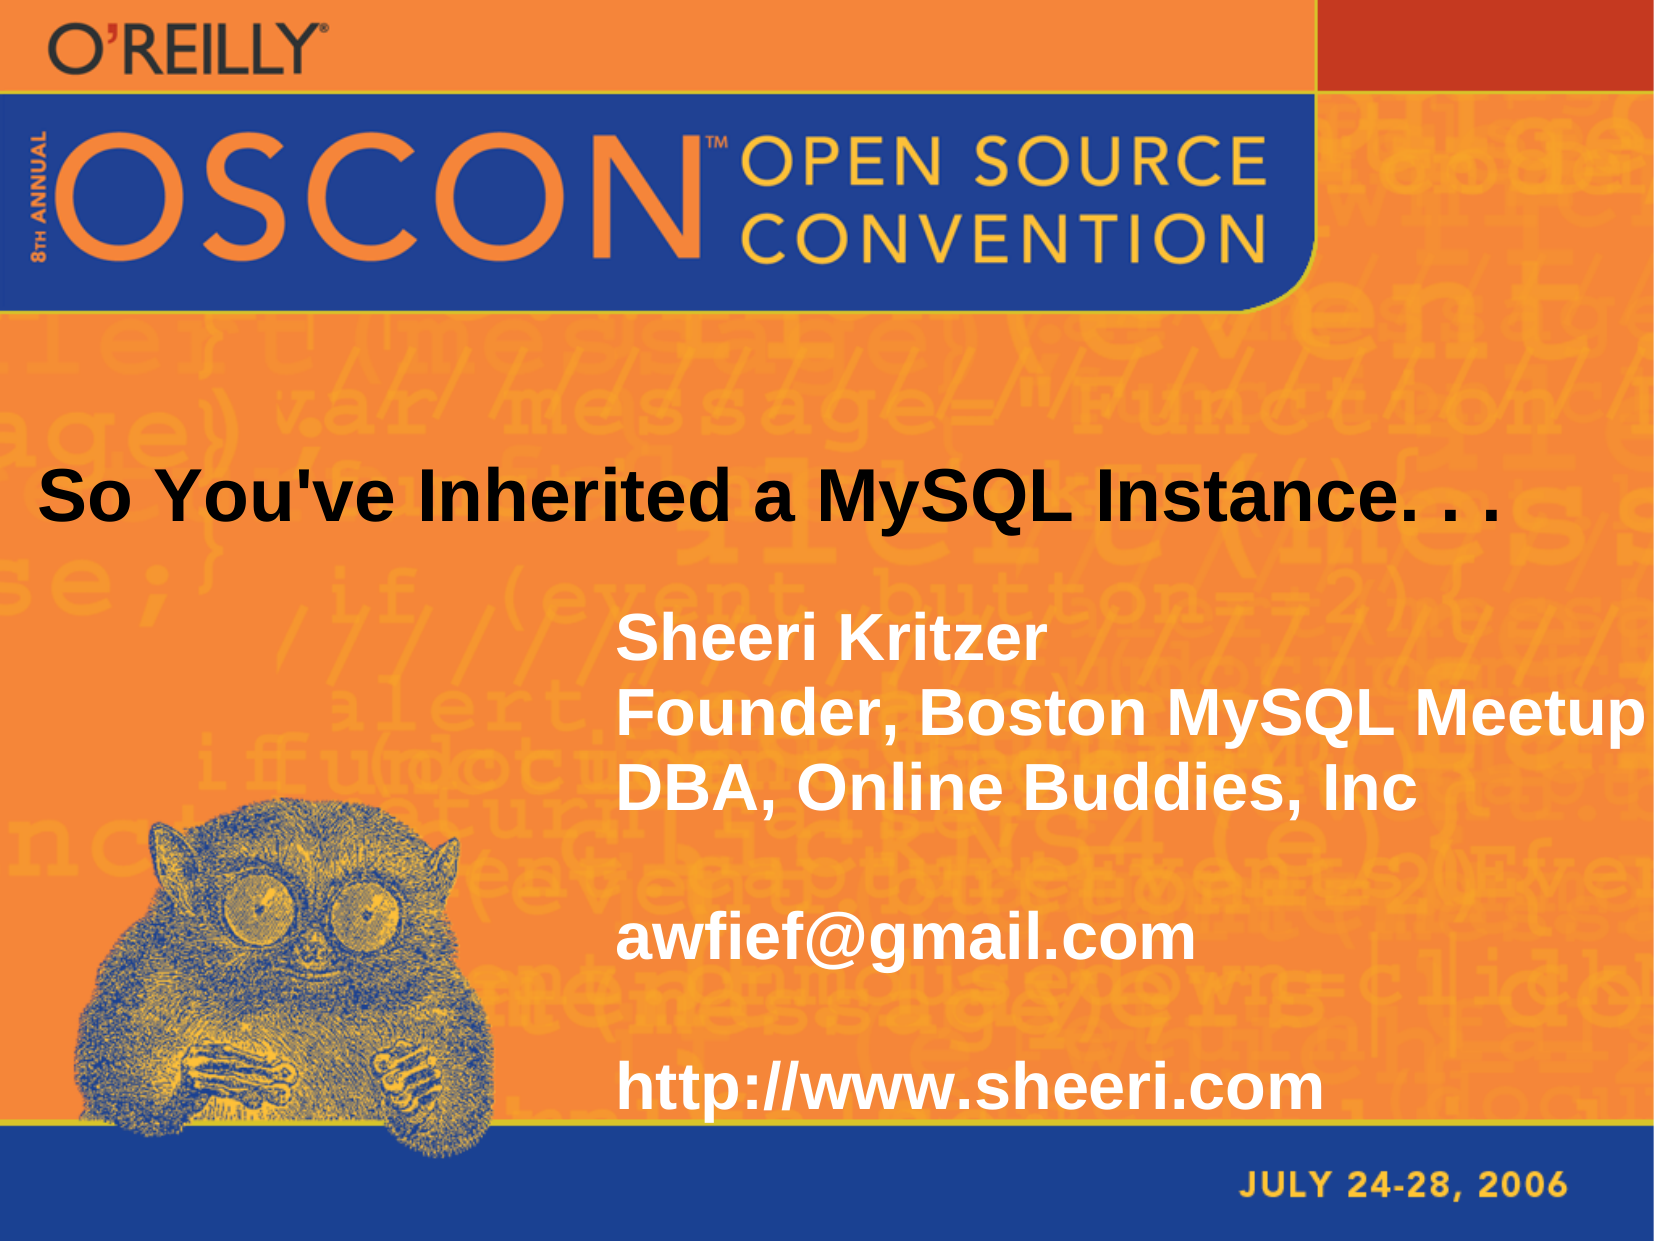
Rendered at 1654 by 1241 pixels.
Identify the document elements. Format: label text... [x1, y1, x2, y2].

picture [0, 0, 1654, 1241]
text_box So You've Inherited a MySQL Instance. . . [37, 453, 1613, 538]
text_box Sheeri Kritzer Founder, Boston MySQL Meetup DBA, Online Buddies, Inc awfief@gmail.com http://www.sheeri.com [579, 600, 1651, 1124]
